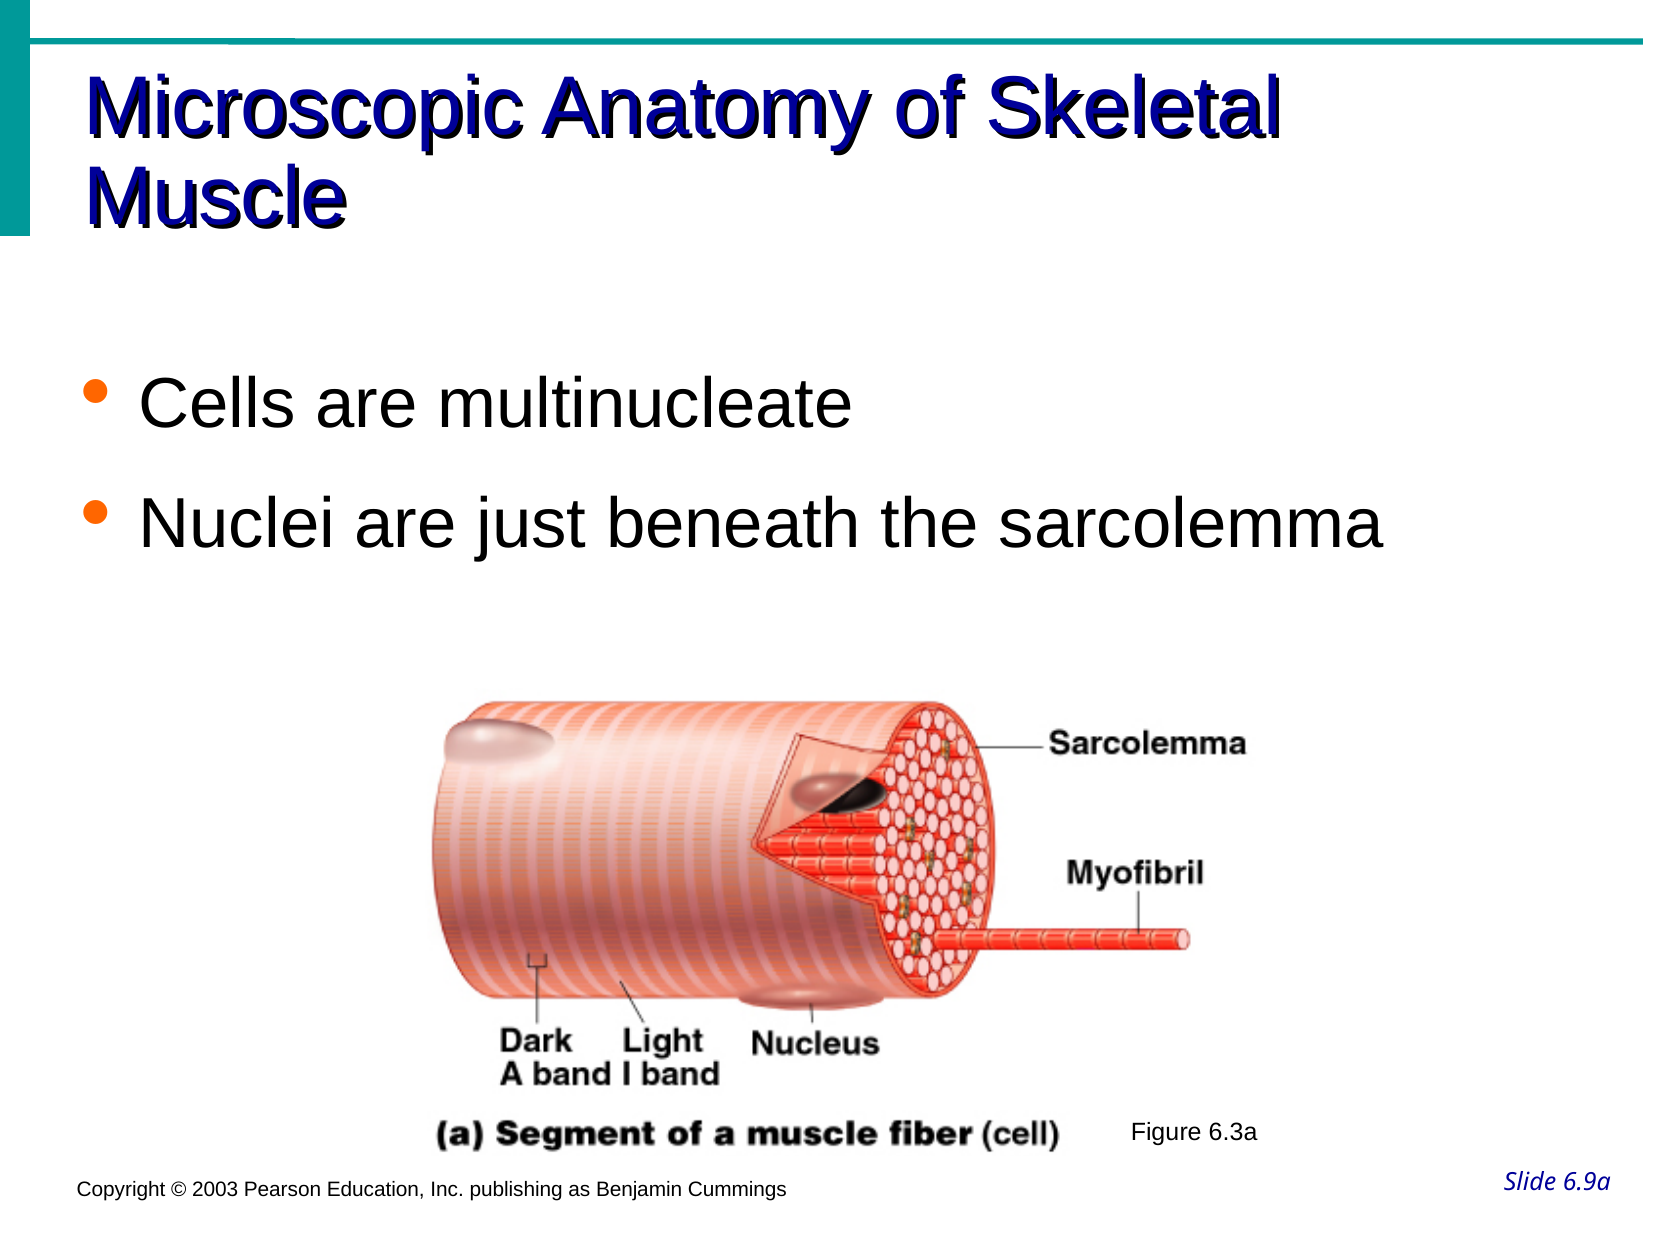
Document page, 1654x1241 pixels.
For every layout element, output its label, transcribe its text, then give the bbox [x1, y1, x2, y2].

text_box Figure 6.3a [1116, 1107, 1372, 1154]
title Slide 6.9a [1391, 1157, 1626, 1213]
picture [413, 688, 1271, 1156]
list Microscopic Anatomy of Skeletal Muscle [68, 55, 1585, 271]
text_box [0, 0, 28, 235]
text_box Copyright © 2003 Pearson Education, Inc. publishing as Benjamin Cummings [61, 1168, 802, 1209]
text_box Cells are multinucleate Nuclei are just beneath the sarcolemma [68, 358, 1560, 571]
